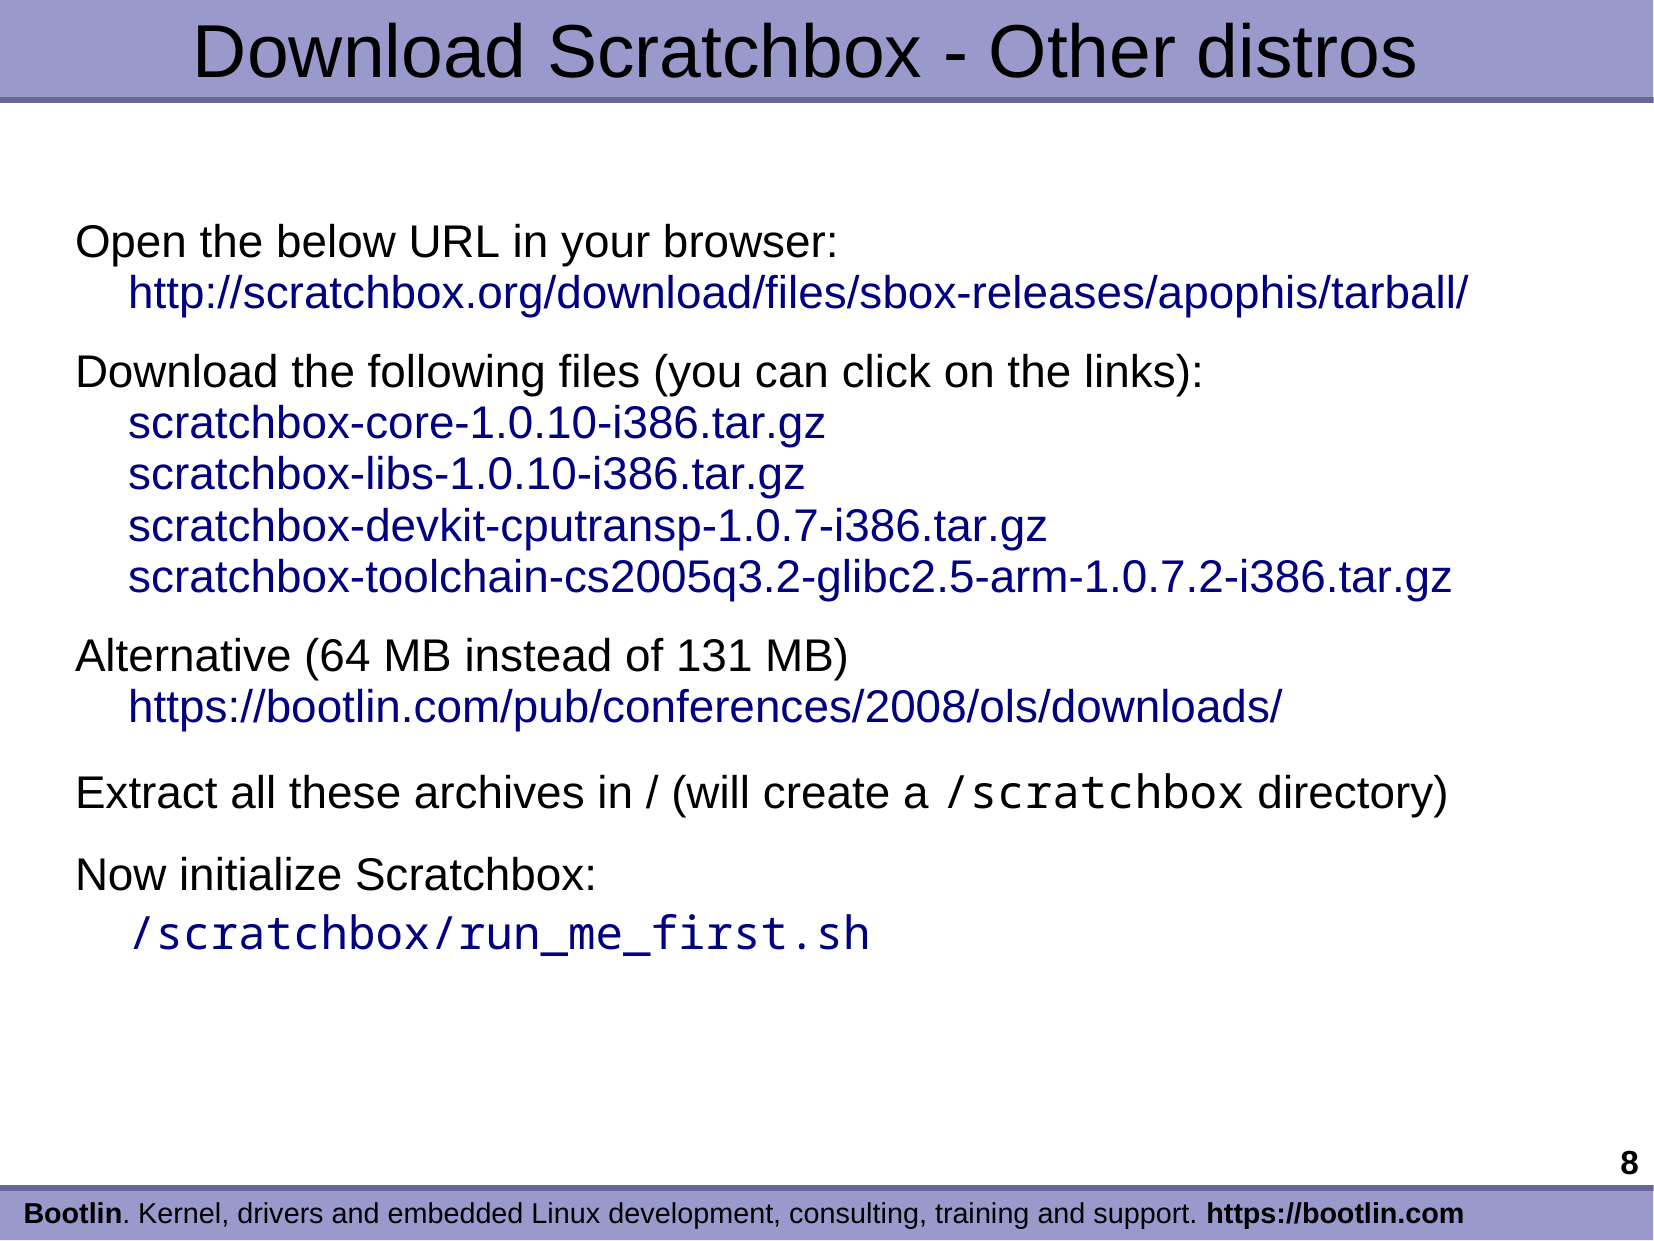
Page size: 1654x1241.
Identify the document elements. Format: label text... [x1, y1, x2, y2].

list Open the below URL in your browser: http://scratchbox.org/download/files/sbox-releases/apophis/tarball/ Download the following files (you can click on the links): scratchbox-core-1.0.10-i386.tar.gz scratchbox-libs-1.0.10-i386.tar.gz scratchbox-devkit-cputransp-1.0.7-i386.tar.gz scratchbox-toolchain-cs2005q3.2-glibc2.5-arm-1.0.7.2-i386.tar.gz Alternative (64 MB instead of 131 MB) https://bootlin.com/pub/conferences/2008/ols/downloads/ Extract all these archives in / (will create a /scratchbox directory) Now initialize Scratchbox: /scratchbox/run_me_first.sh [57, 216, 1595, 1051]
title Download Scratchbox - Other distros [60, 5, 1551, 97]
